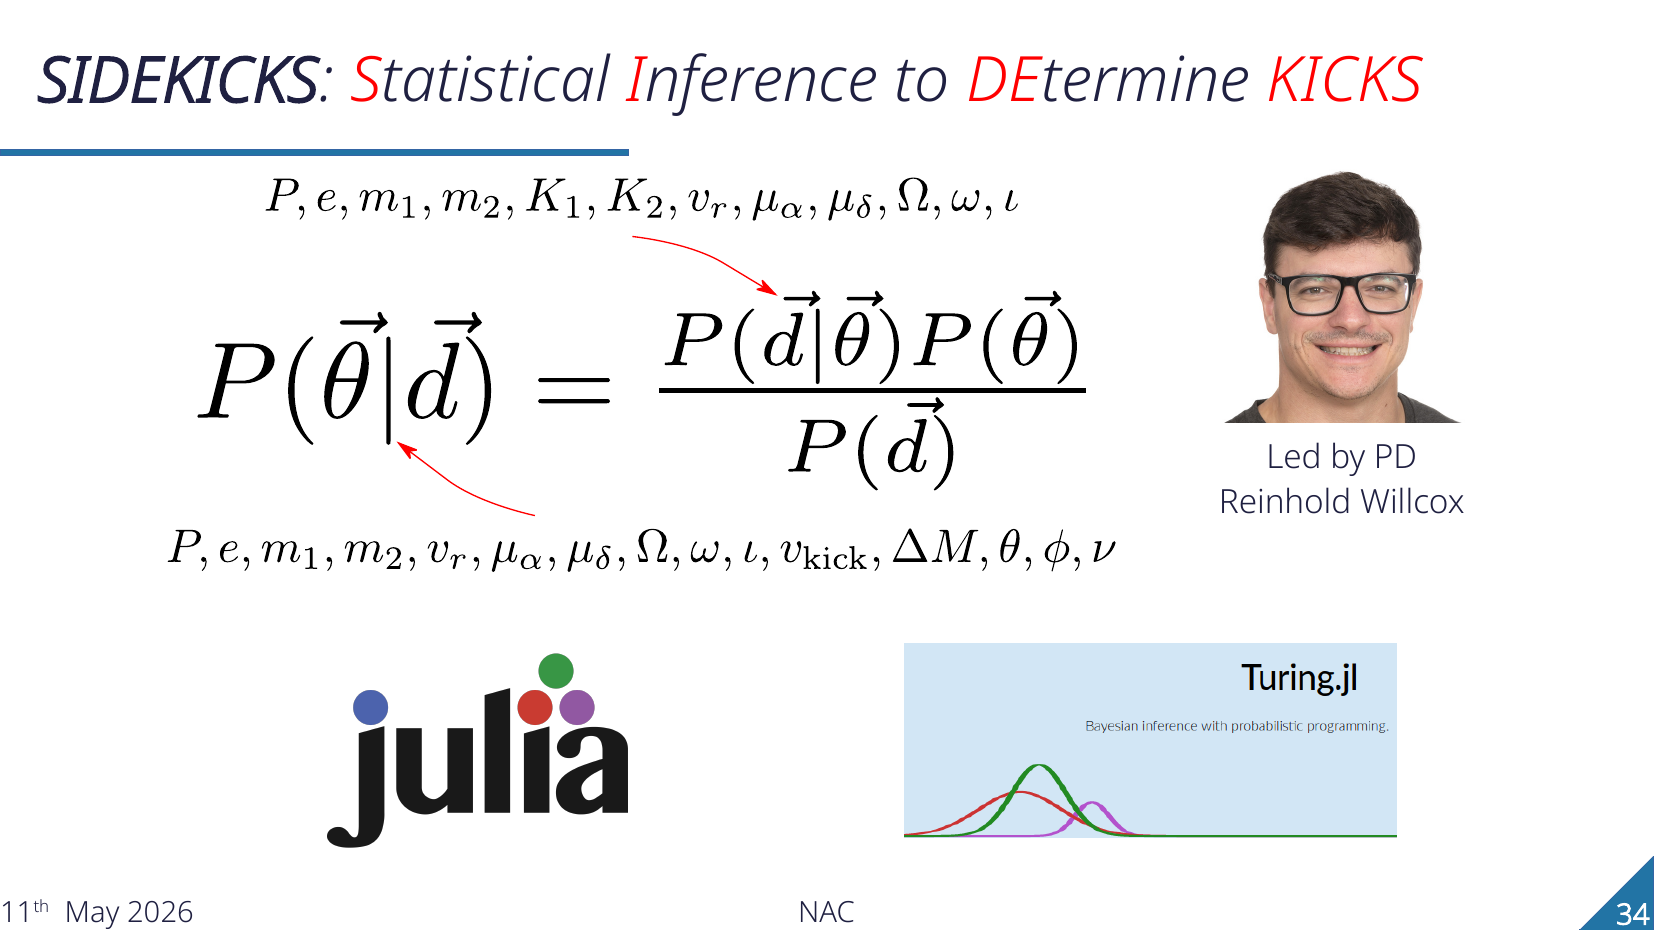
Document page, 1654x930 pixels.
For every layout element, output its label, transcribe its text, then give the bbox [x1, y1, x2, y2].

text_box Led by PD Reinhold Willcox [1055, 425, 1628, 930]
title SIDEKICKS: Statistical Inference to DEtermine KICKS [37, 0, 1612, 156]
picture [167, 161, 1472, 848]
